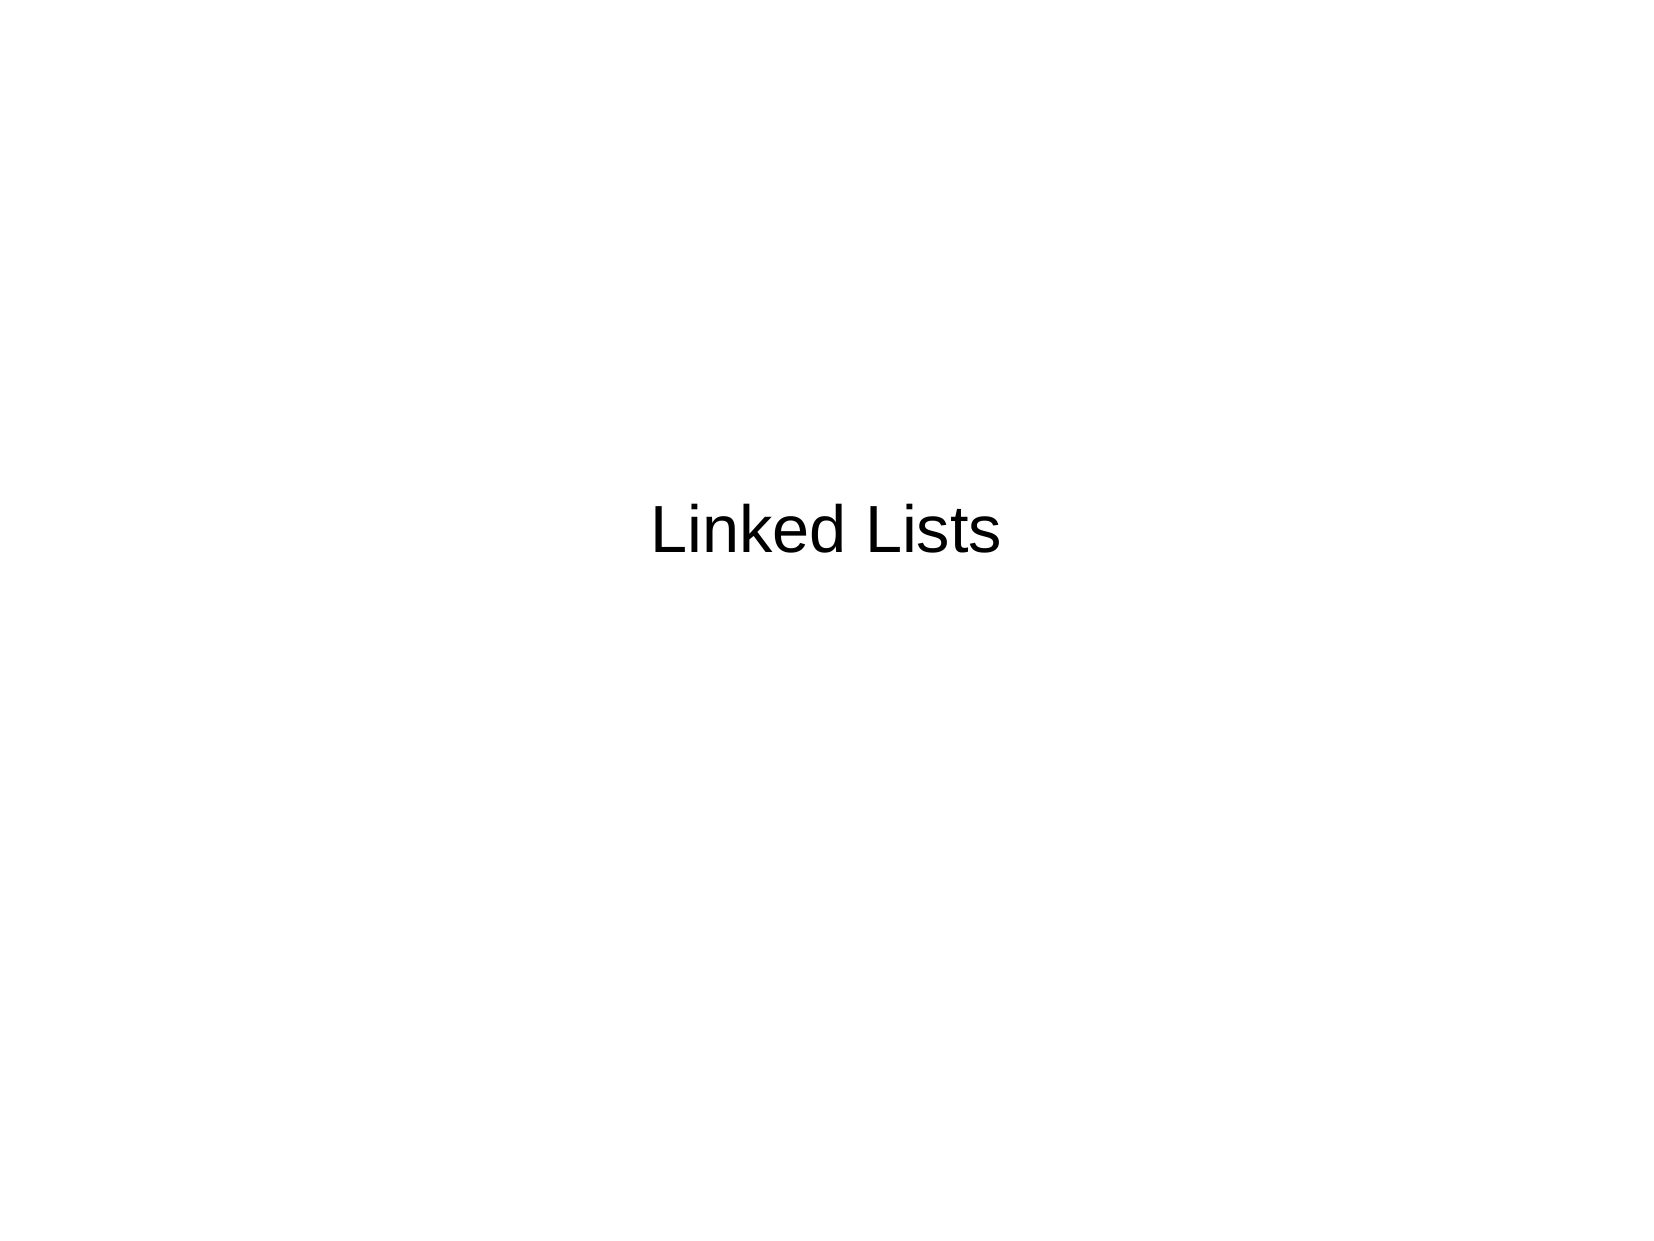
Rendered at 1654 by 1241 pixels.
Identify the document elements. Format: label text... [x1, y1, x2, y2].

subtitle Linked Lists [82, 49, 1571, 1010]
